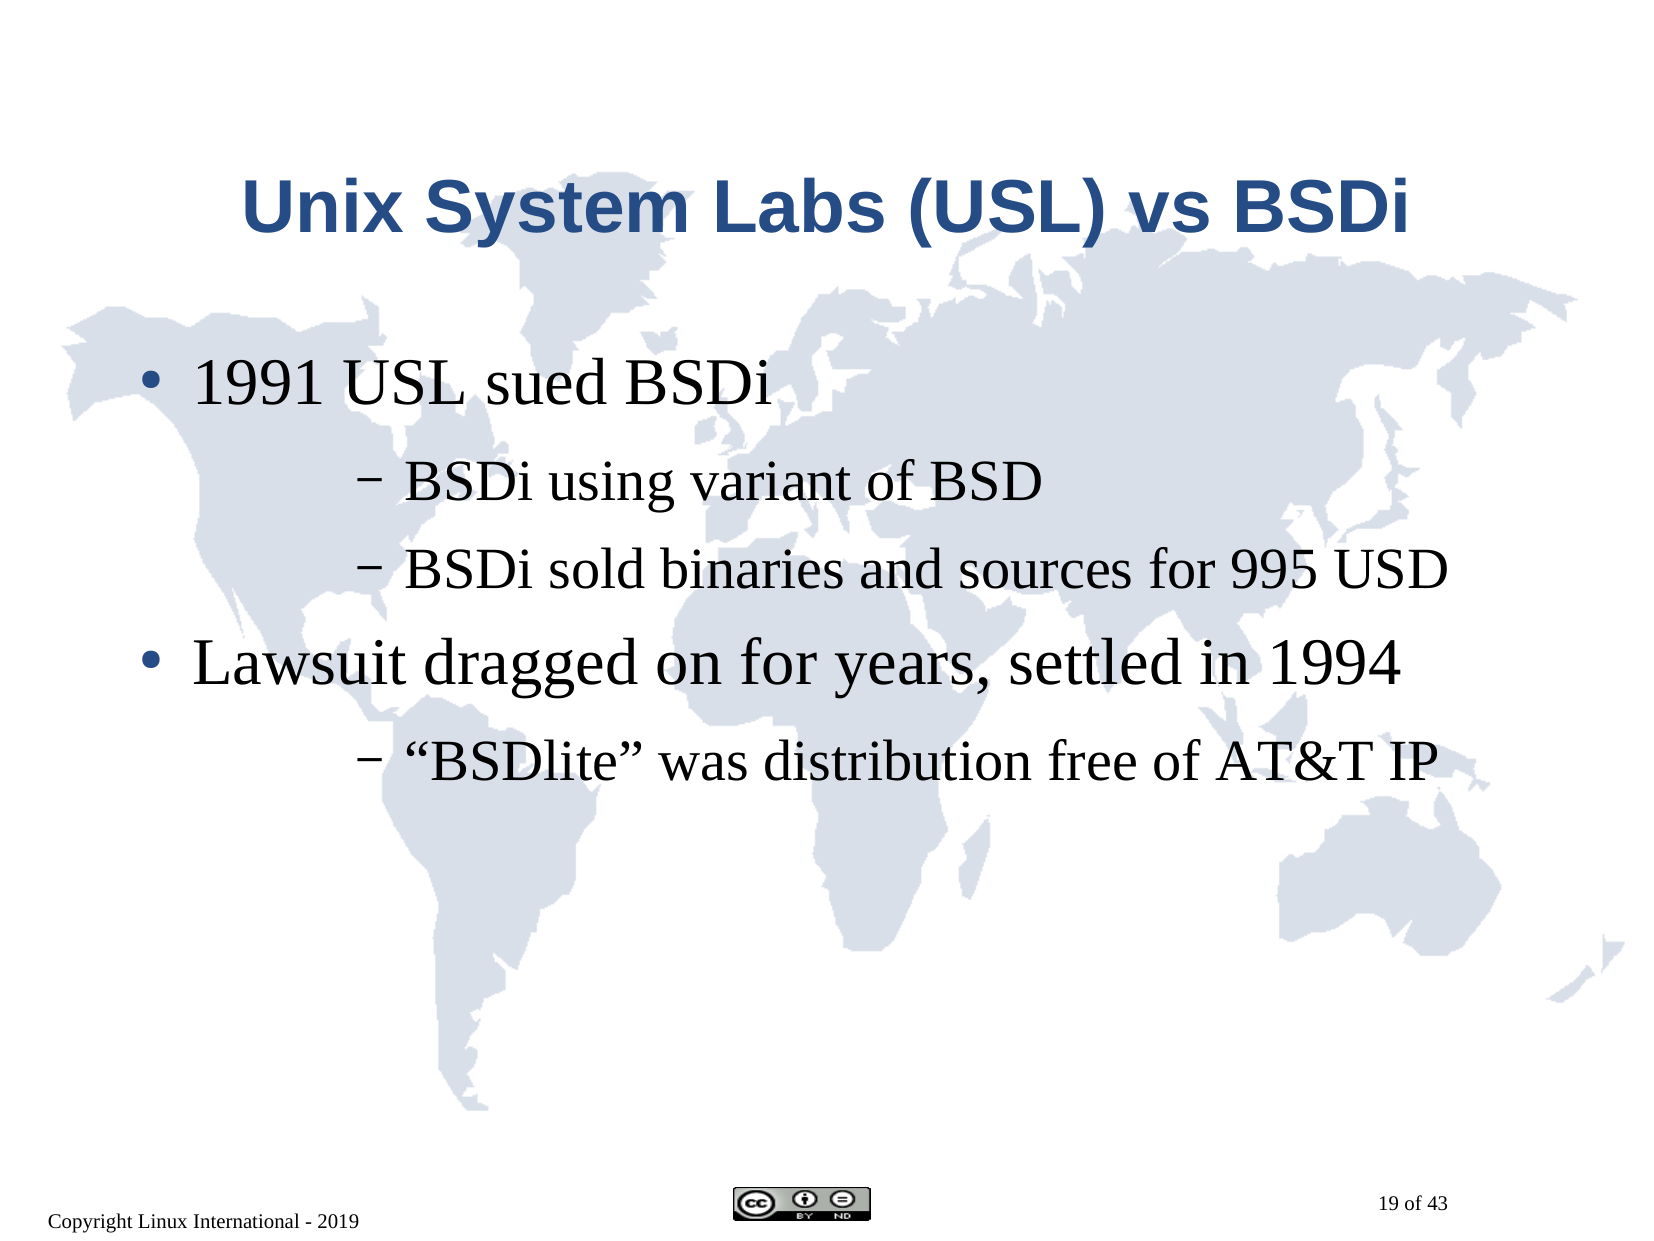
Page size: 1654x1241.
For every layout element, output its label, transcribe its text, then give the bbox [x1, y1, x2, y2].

picture [37, 91, 1653, 1147]
list 1991 USL sued BSDi BSDi using variant of BSD BSDi sold binaries and sources for 995 USD Lawsuit dragged on for years, settled in 1994 “BSDlite” was distribution free of AT&T IP [121, 344, 1533, 1065]
picture [733, 1187, 871, 1221]
title Unix System Labs (USL) vs BSDi [121, 102, 1533, 311]
